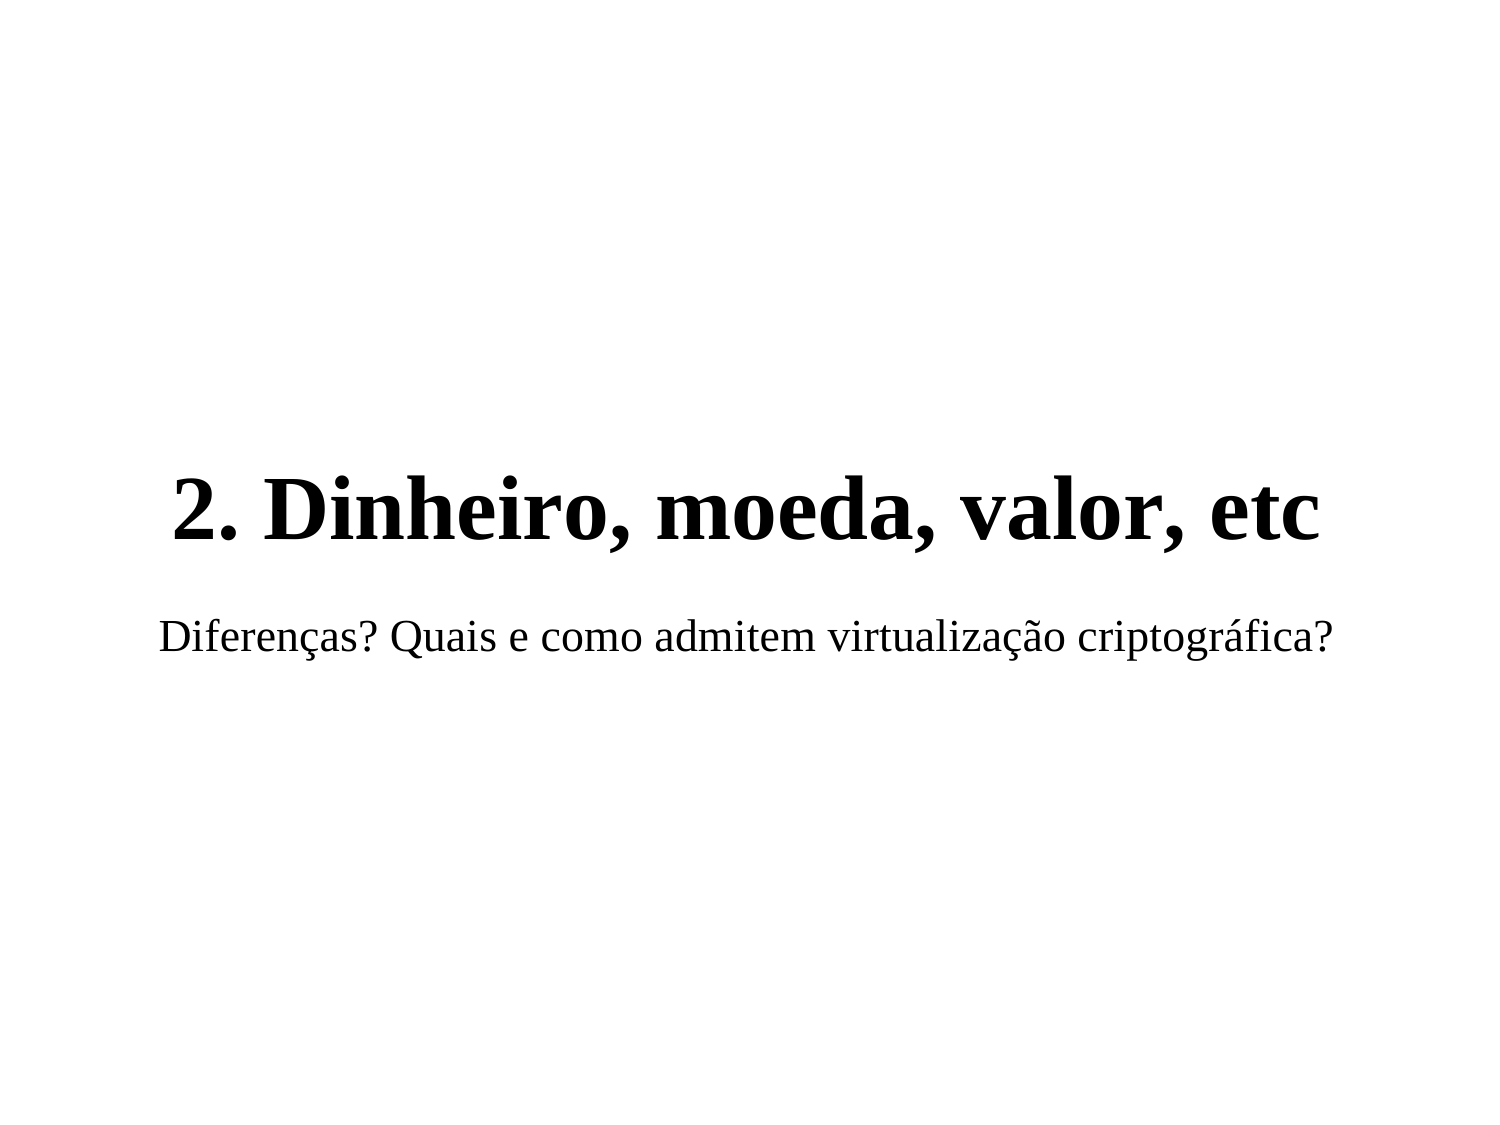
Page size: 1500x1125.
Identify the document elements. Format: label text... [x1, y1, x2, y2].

title 2. Dinheiro, moeda, valor, etc Diferenças? Quais e como admitem virtualização criptográfica? [83, 433, 1412, 687]
